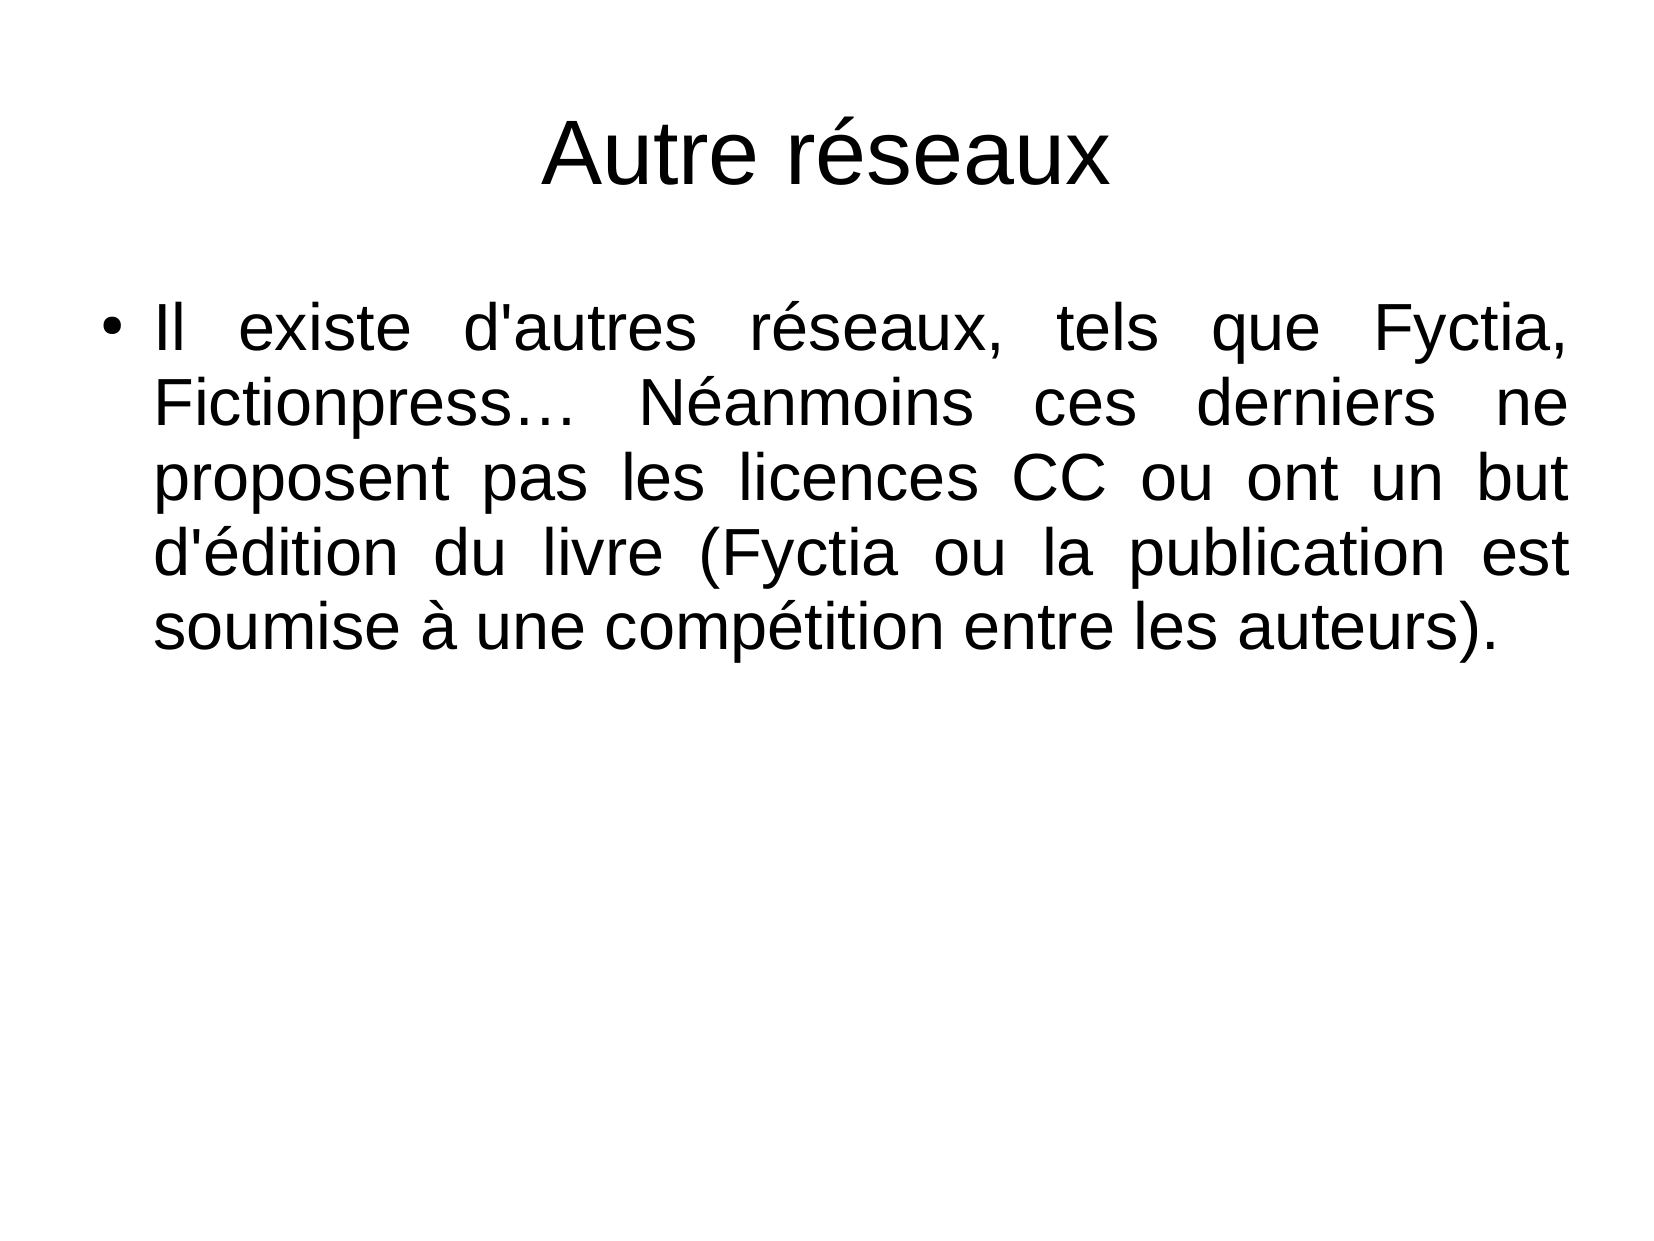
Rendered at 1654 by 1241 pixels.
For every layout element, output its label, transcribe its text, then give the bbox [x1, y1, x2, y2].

list Il existe d'autres réseaux, tels que Fyctia, Fictionpress… Néanmoins ces derniers ne proposent pas les licences CC ou ont un but d'édition du livre (Fyctia ou la publication est soumise à une compétition entre les auteurs). [82, 290, 1571, 1010]
title Autre réseaux [82, 49, 1571, 257]
